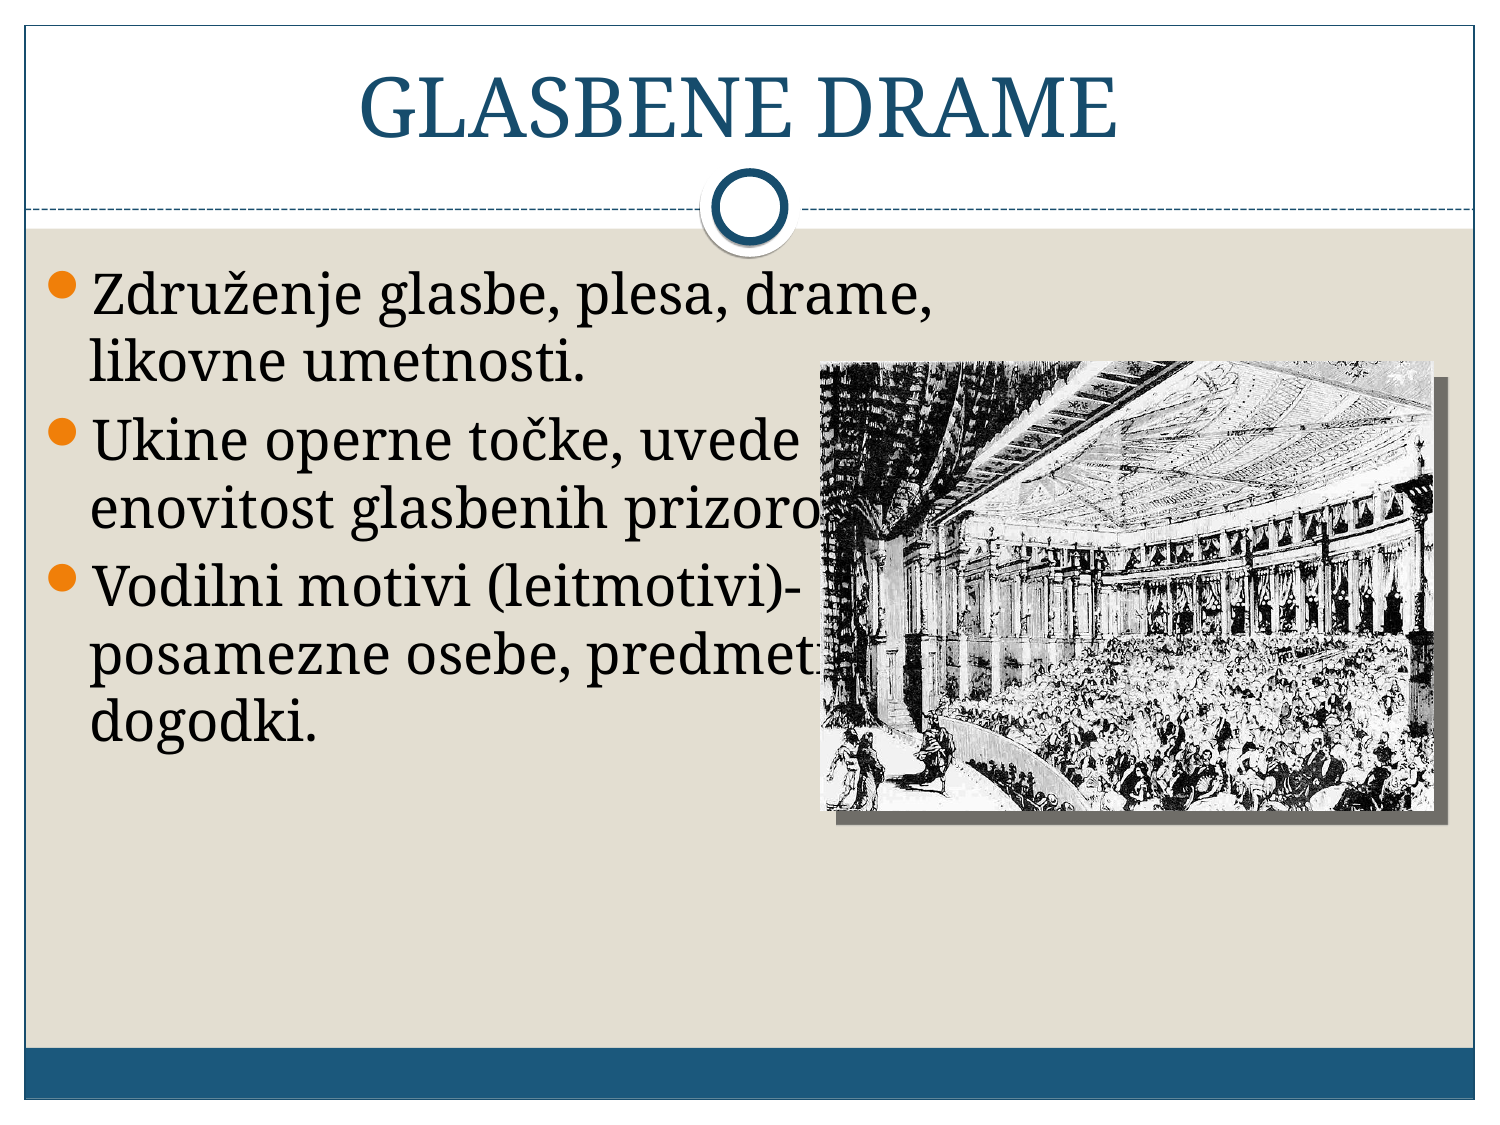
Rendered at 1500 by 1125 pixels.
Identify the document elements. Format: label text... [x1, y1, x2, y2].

picture [820, 361, 1434, 811]
title GLASBENE DRAME [49, 37, 1450, 162]
list Združenje glasbe, plesa, drame, likovne umetnosti. Ukine operne točke, uvede enovitost glasbenih prizorov. Vodilni motivi (leitmotivi)-posamezne osebe, predmeti, dogodki. [29, 250, 951, 1001]
